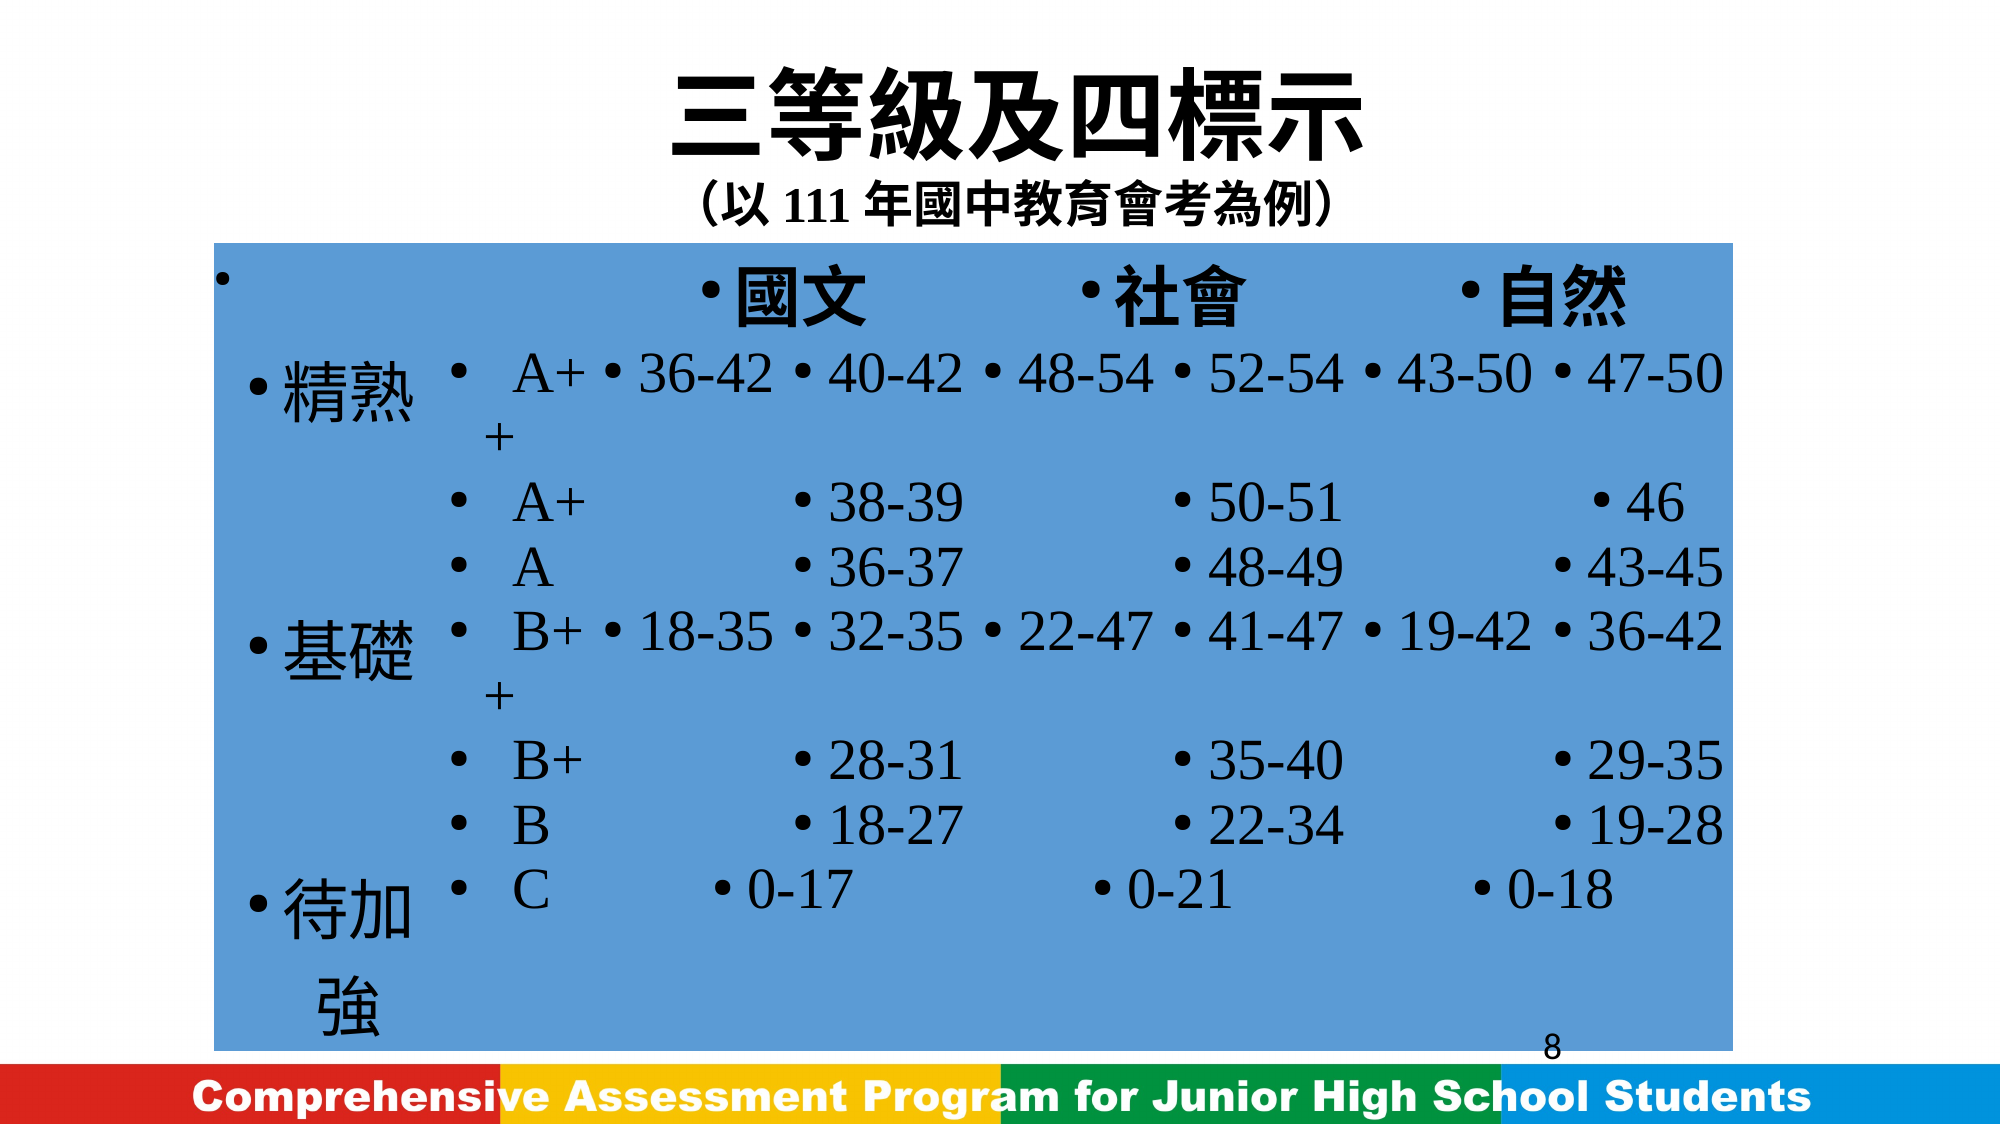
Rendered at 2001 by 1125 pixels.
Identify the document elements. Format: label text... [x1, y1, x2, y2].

table_cell 28-31 [784, 728, 974, 792]
table_cell 50-51 [1164, 469, 1354, 534]
table_cell 36-37 [784, 534, 974, 599]
table_cell 38-39 [784, 469, 974, 534]
table_cell A+ [449, 469, 594, 534]
table_cell 43-45 [1544, 534, 1733, 599]
table_cell B [449, 792, 594, 857]
table_cell 41-47 [1164, 599, 1354, 728]
table_cell 43-50 [1354, 340, 1544, 599]
table_cell 基礎 [214, 599, 449, 857]
table_cell B+ [449, 728, 594, 792]
table_cell 19-28 [1544, 792, 1733, 857]
table_cell 0-21 [974, 857, 1354, 1051]
table_cell 48-54 [974, 340, 1164, 599]
text_box [1528, 1014, 1995, 1075]
table_header 社會 [974, 243, 1354, 340]
table_cell 32-35 [784, 599, 974, 728]
table_cell 18-27 [784, 792, 974, 857]
table_cell C [449, 857, 594, 1051]
table_cell 36-42 [1544, 599, 1733, 728]
table_cell 18-35 [594, 599, 784, 857]
table_cell 35-40 [1164, 728, 1354, 792]
table_cell 0-17 [594, 857, 974, 1051]
table_cell 47-50 [1544, 340, 1733, 469]
table_cell 22-47 [974, 599, 1164, 857]
table_cell 22-34 [1164, 792, 1354, 857]
table_cell 待加強 [214, 857, 449, 1051]
table_cell 29-35 [1544, 728, 1733, 792]
table_cell 48-49 [1164, 534, 1354, 599]
table_header [214, 243, 594, 340]
table_cell A [449, 534, 594, 599]
table_cell A++ [449, 340, 594, 469]
table_header 國文 [594, 243, 974, 340]
table_cell 精熟 [214, 340, 449, 599]
table_cell 36-42 [594, 340, 784, 599]
table_cell 46 [1544, 469, 1733, 534]
table_cell 0-18 [1354, 857, 1733, 1051]
table_cell B++ [449, 599, 594, 728]
table_header 自然 [1354, 243, 1733, 340]
table_cell 40-42 [784, 340, 974, 469]
table_cell 19-42 [1354, 599, 1544, 857]
table_cell 52-54 [1164, 340, 1354, 469]
title 三等級及四標示 （以111年國中教育會考為例） [324, 45, 1709, 233]
